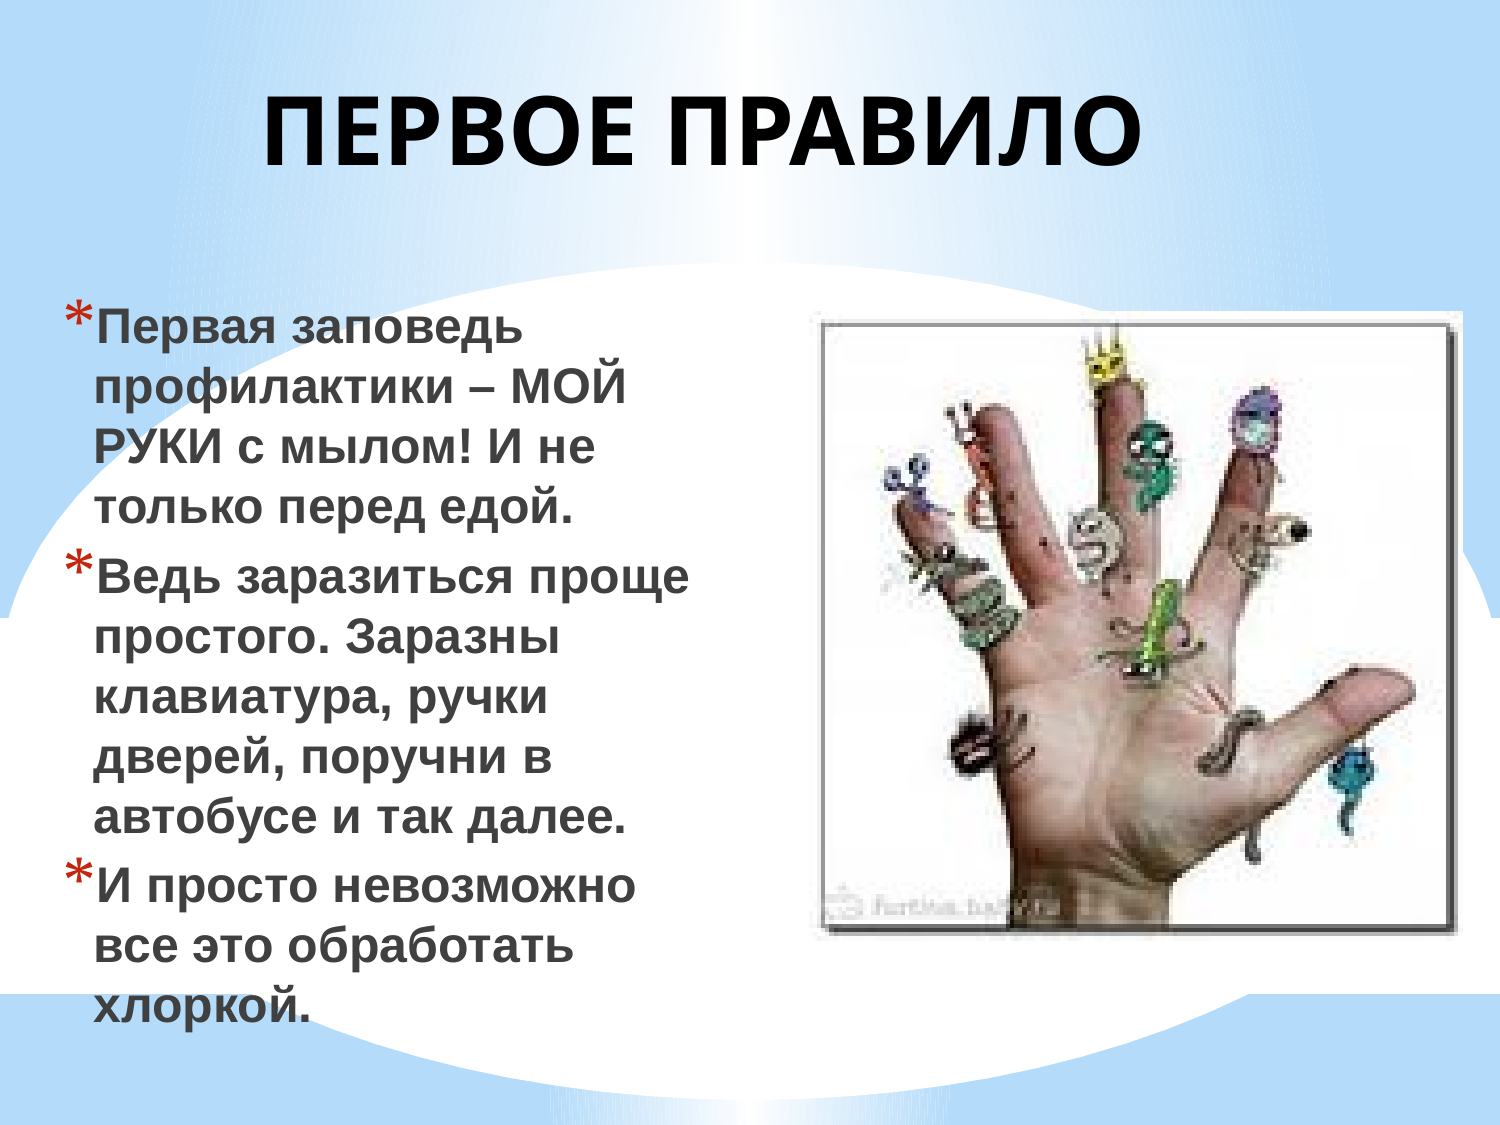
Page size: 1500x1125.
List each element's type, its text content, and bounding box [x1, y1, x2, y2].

picture [809, 311, 1463, 941]
title ПЕРВОЕ ПРАВИЛО [53, 54, 1353, 232]
list Первая заповедь профилактики – МОЙ РУКИ с мылом! И не только перед едой. Ведь заразиться проще простого. Заразны клавиатура, ручки дверей, поручни в автобусе и так далее. И просто невозможно все это обработать хлоркой. [41, 278, 727, 1047]
